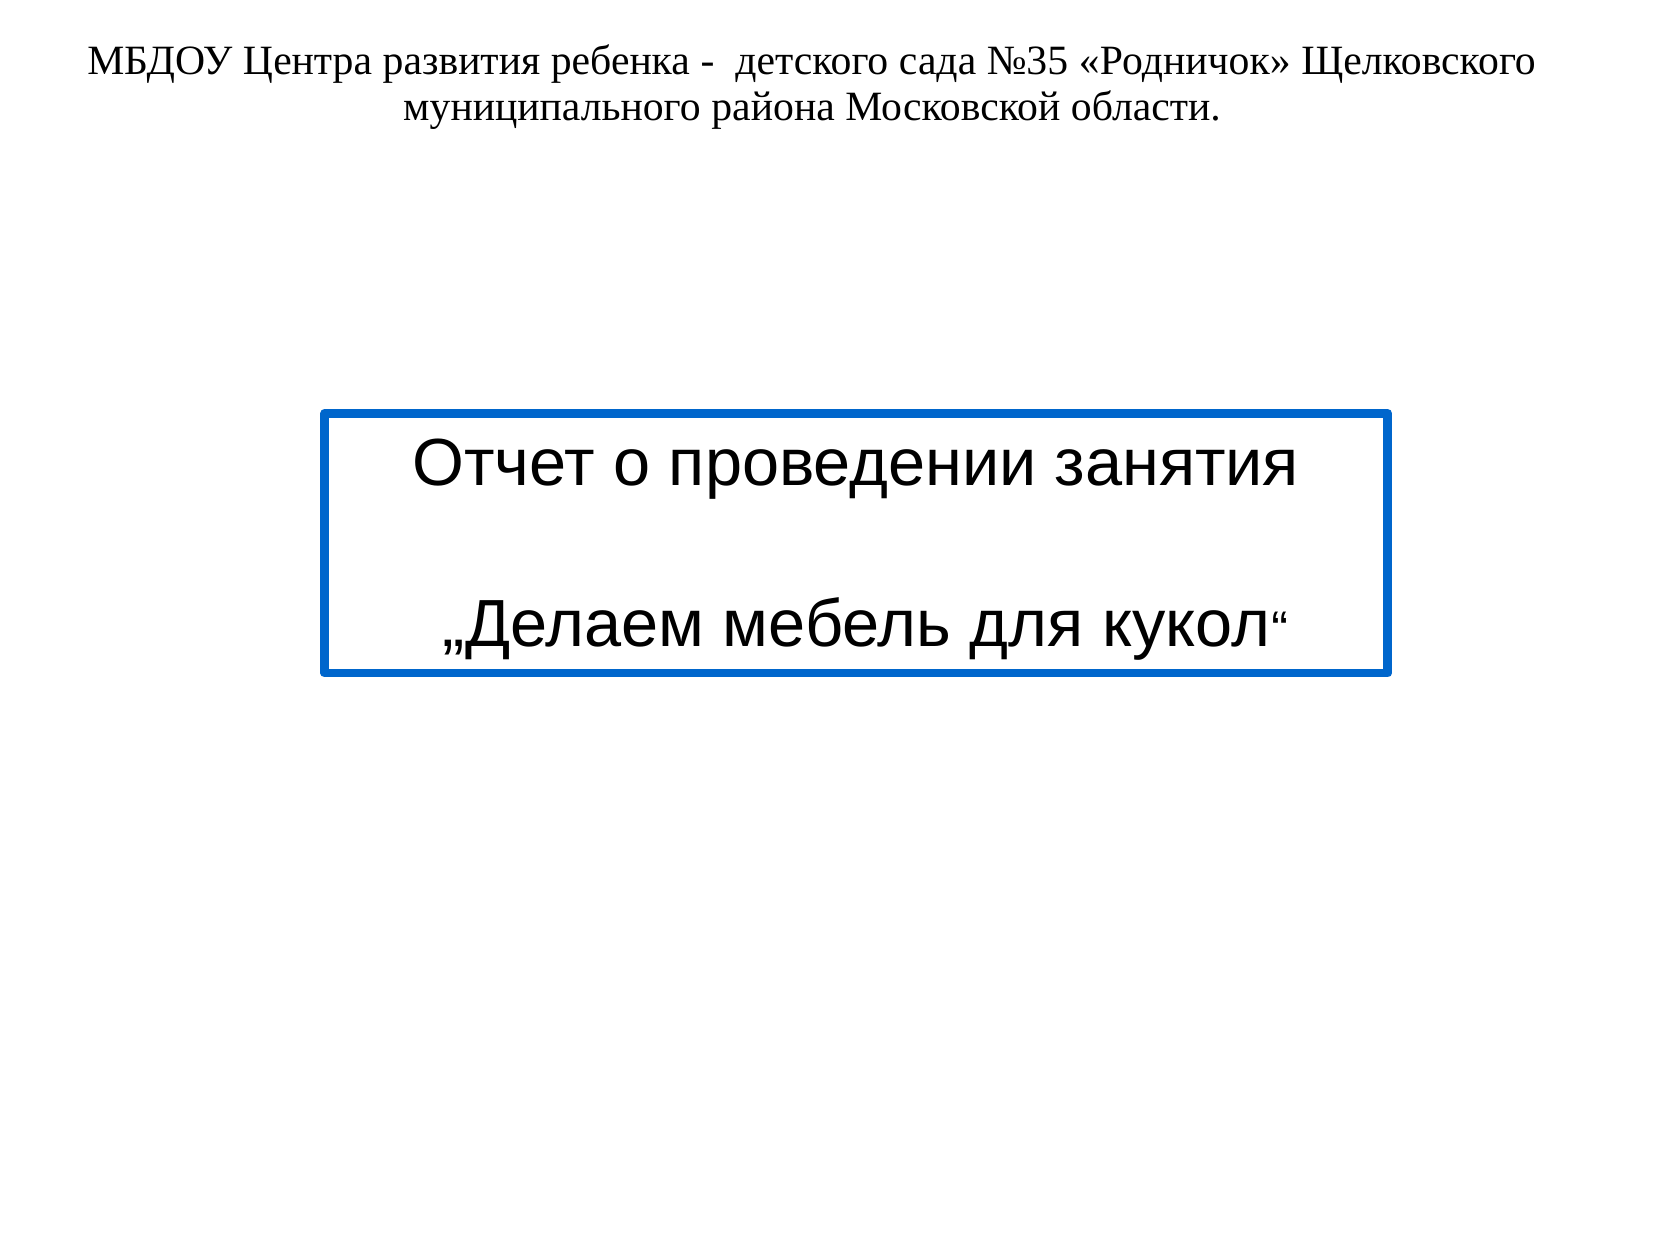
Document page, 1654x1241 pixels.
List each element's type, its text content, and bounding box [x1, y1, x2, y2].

text_box Отчет о проведении занятия „Делаем мебель для кукол“ [324, 413, 1388, 674]
text_box МБДОУ Центра развития ребенка - детского сада №35 «Родничок» Щелковского муниципального района Московской области. [59, 29, 1565, 139]
